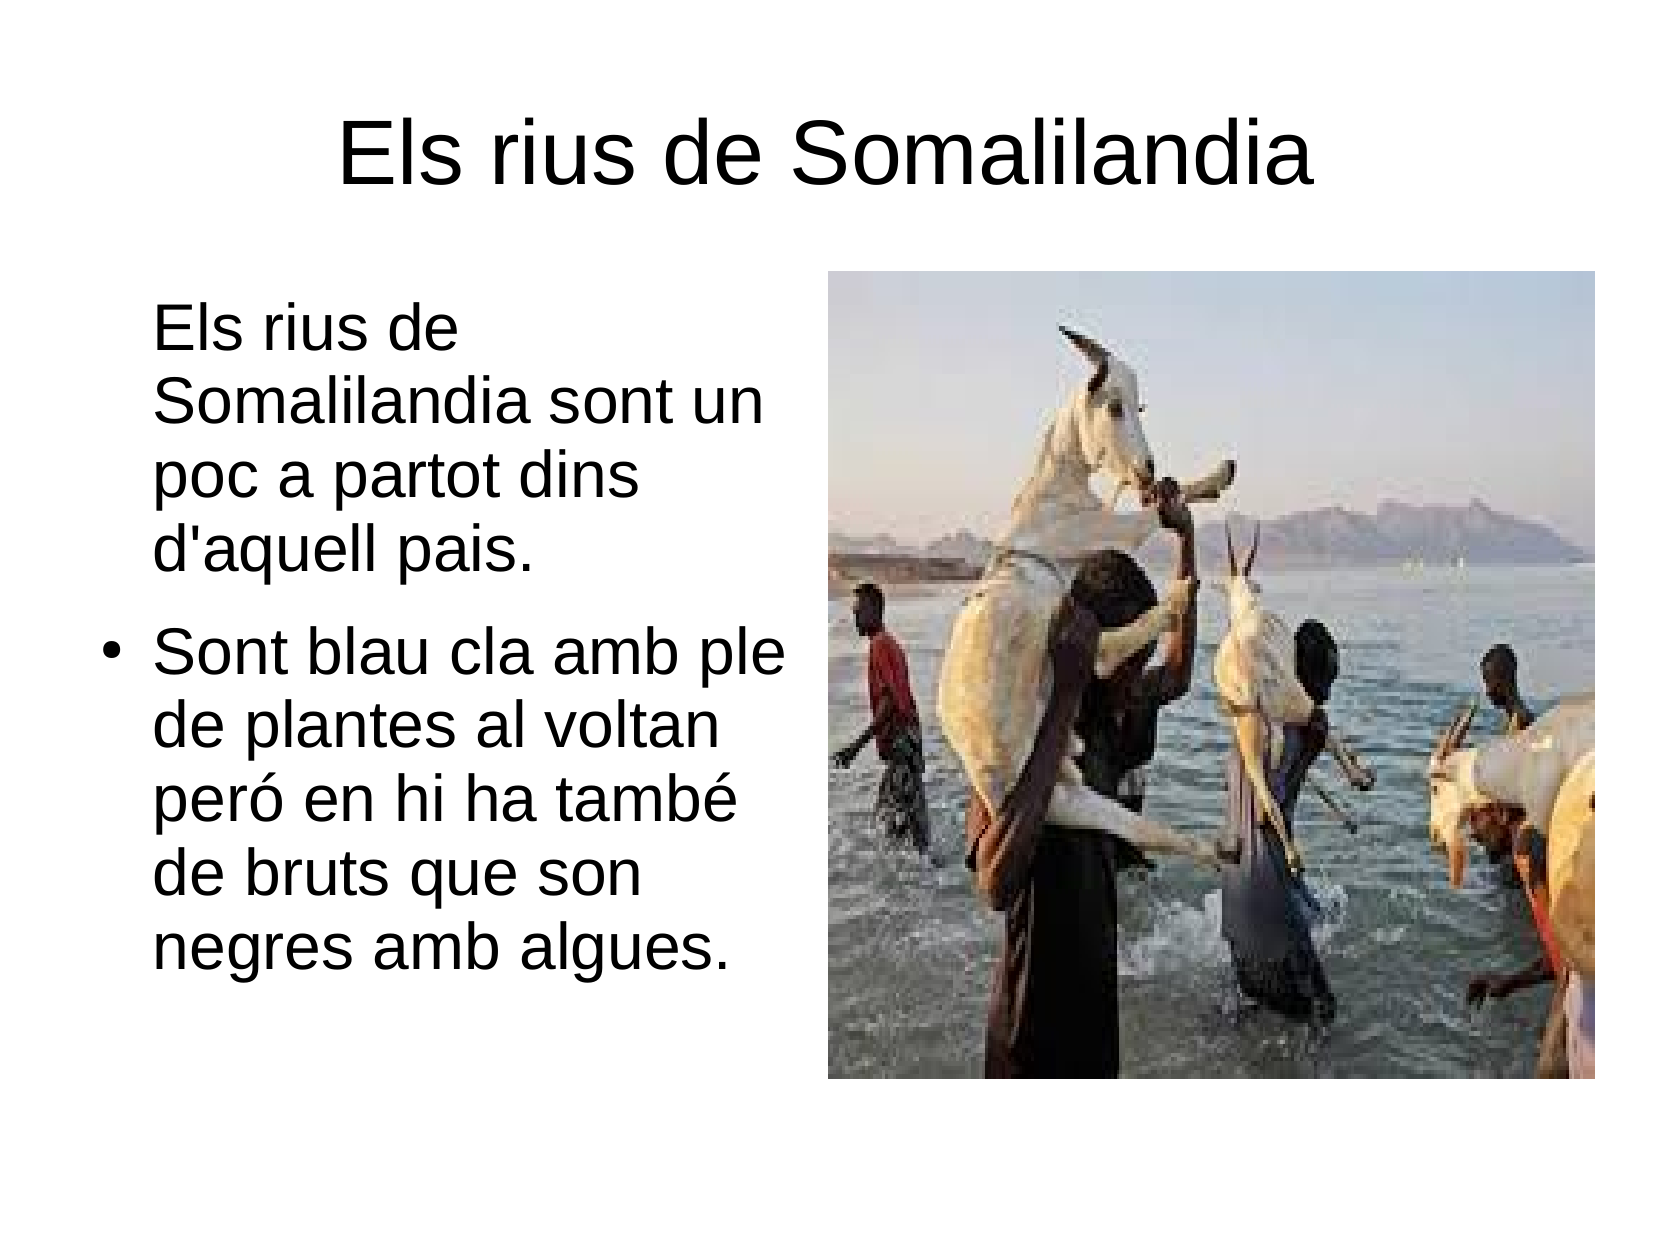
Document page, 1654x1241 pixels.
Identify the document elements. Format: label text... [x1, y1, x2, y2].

title Els rius de Somalilandia [82, 49, 1571, 257]
picture [828, 271, 1595, 1079]
list Els rius de Somalilandia sont un poc a partot dins d'aquell pais. Sont blau cla amb ple de plantes al voltan peró en hi ha també de bruts que son negres amb algues. [82, 290, 793, 1010]
